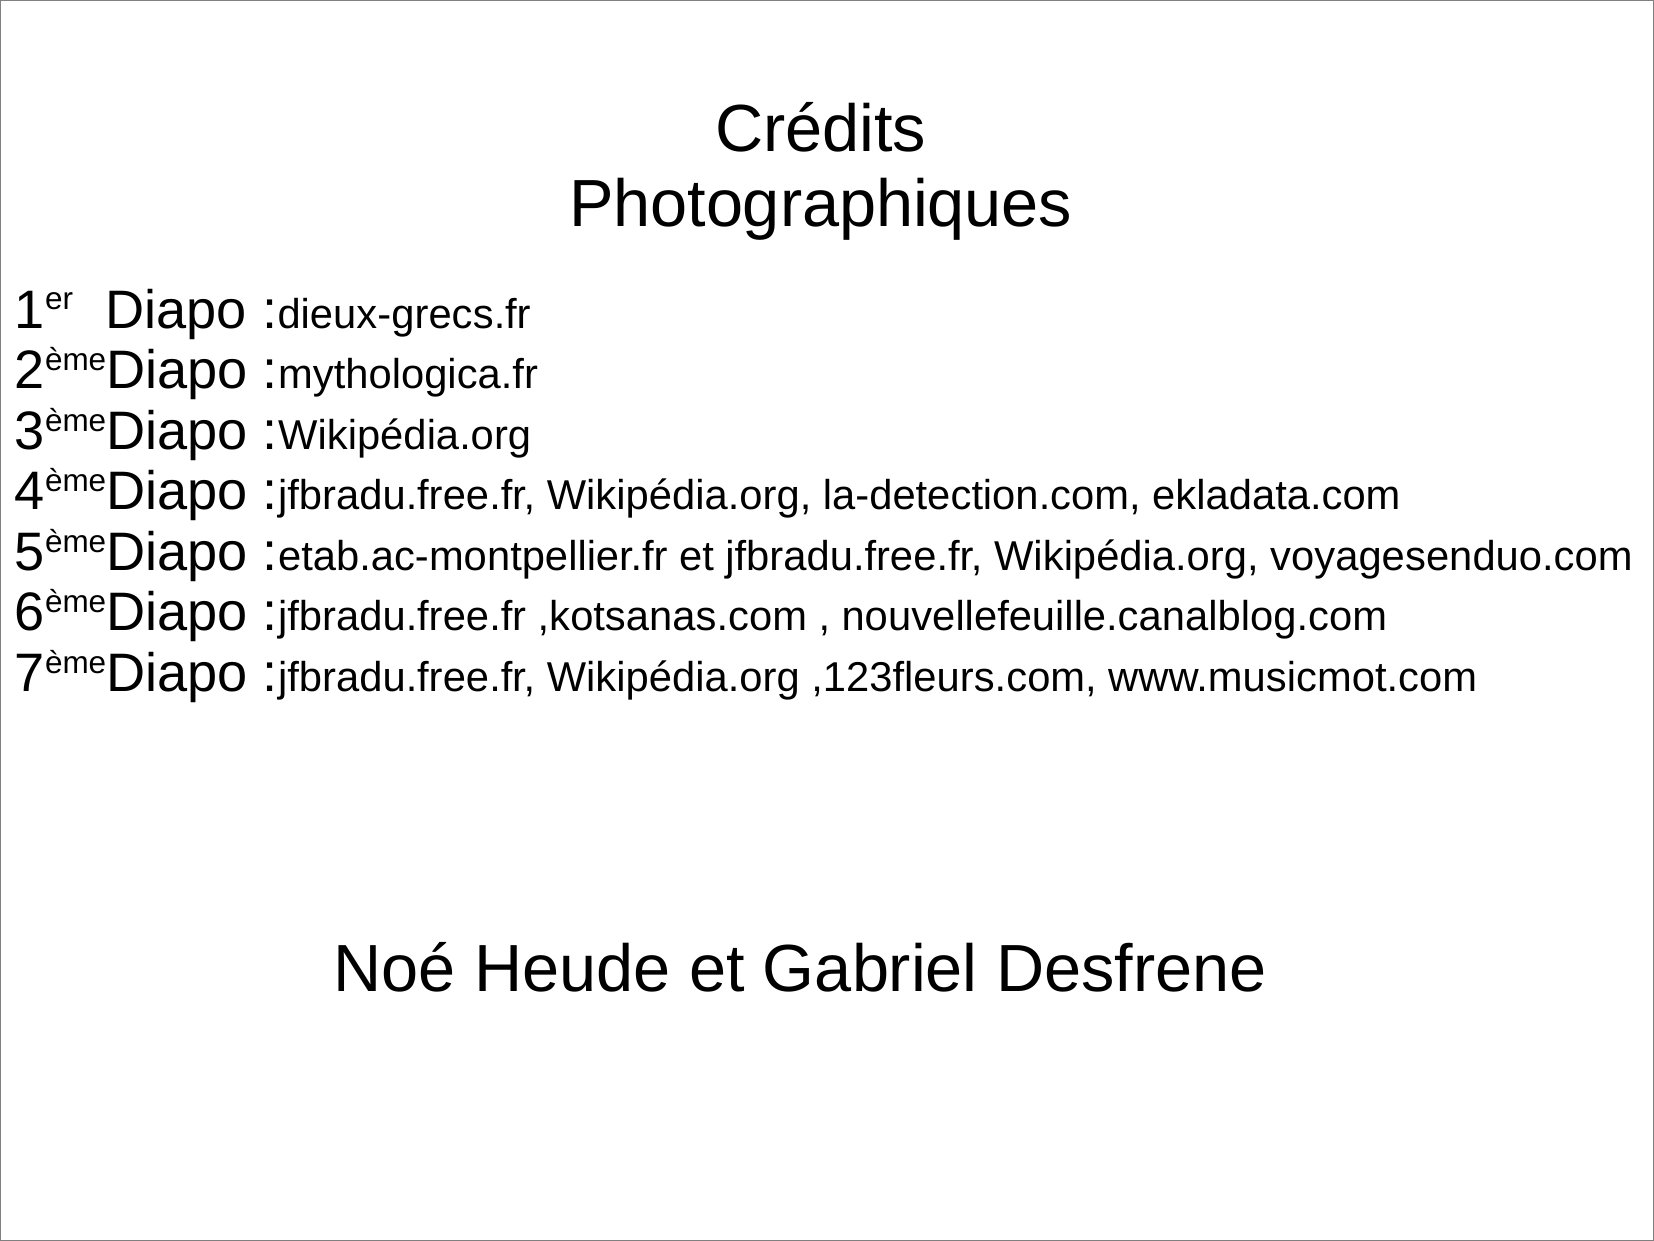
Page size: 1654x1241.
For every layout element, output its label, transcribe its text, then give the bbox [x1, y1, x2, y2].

text_box 1er Diapo :dieux-grecs.fr 2èmeDiapo :mythologica.fr 3èmeDiapo :Wikipédia.org 4èmeDiapo :jfbradu.free.fr, Wikipédia.org, la-detection.com, ekladata.com 5èmeDiapo :etab.ac-montpellier.fr et jfbradu.free.fr, Wikipédia.org, voyagesenduo.com 6èmeDiapo :jfbradu.free.fr ,kotsanas.com , nouvellefeuille.canalblog.com 7èmeDiapo :jfbradu.free.fr, Wikipédia.org ,123fleurs.com, www.musicmot.com [0, 271, 1654, 713]
text_box [0, 713, 1654, 1241]
text_box Crédits Photographiques [496, 83, 1146, 249]
text_box [0, 0, 1654, 271]
text_box Noé Heude et Gabriel Desfrene [318, 923, 1441, 1014]
